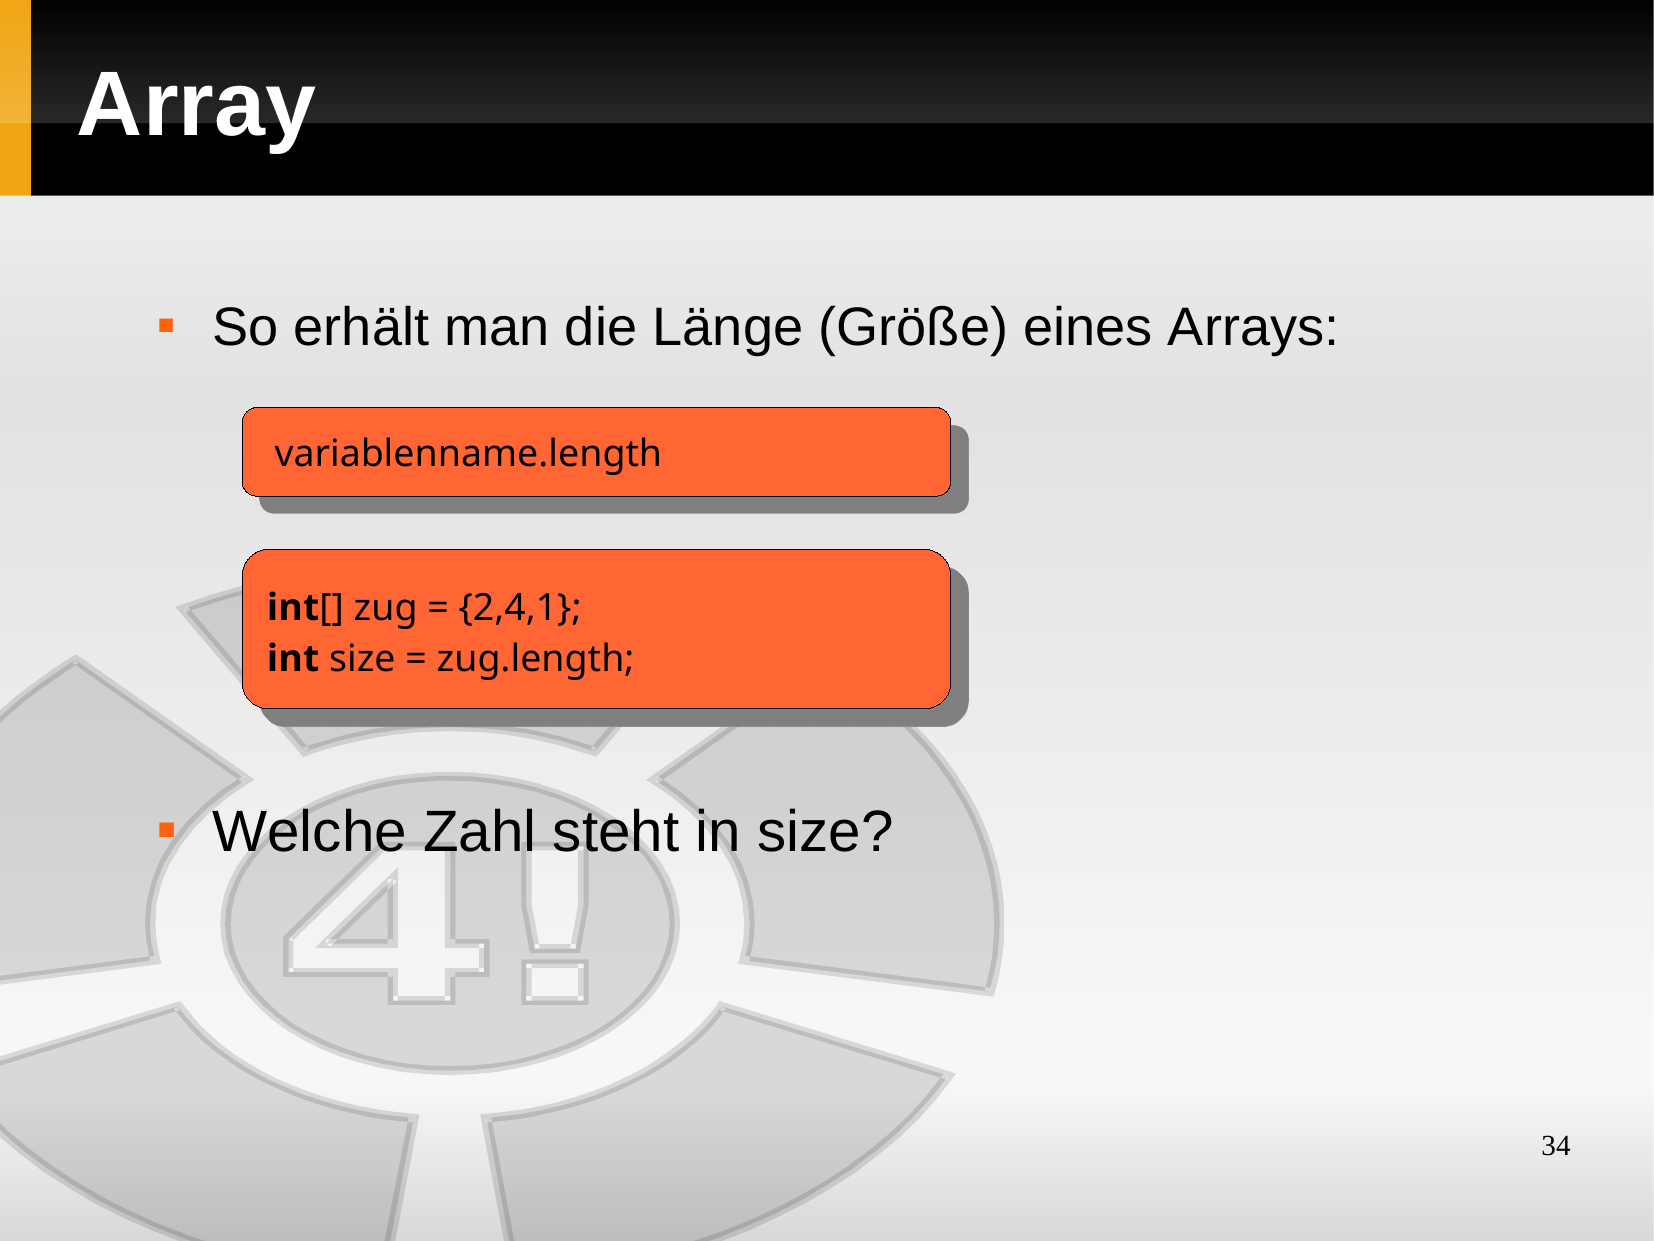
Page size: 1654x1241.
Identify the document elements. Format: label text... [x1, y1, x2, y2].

text_box variablenname.length [259, 419, 703, 478]
title Array [76, 7, 1565, 200]
list So erhält man die Länge (Größe) eines Arrays: Welche Zahl steht in size? [141, 296, 1630, 1100]
text_box int[] zug = {2,4,1}; int size = zug.length; [252, 572, 691, 675]
text_box [242, 549, 951, 709]
picture [0, 0, 1654, 1241]
text_box [242, 407, 951, 497]
